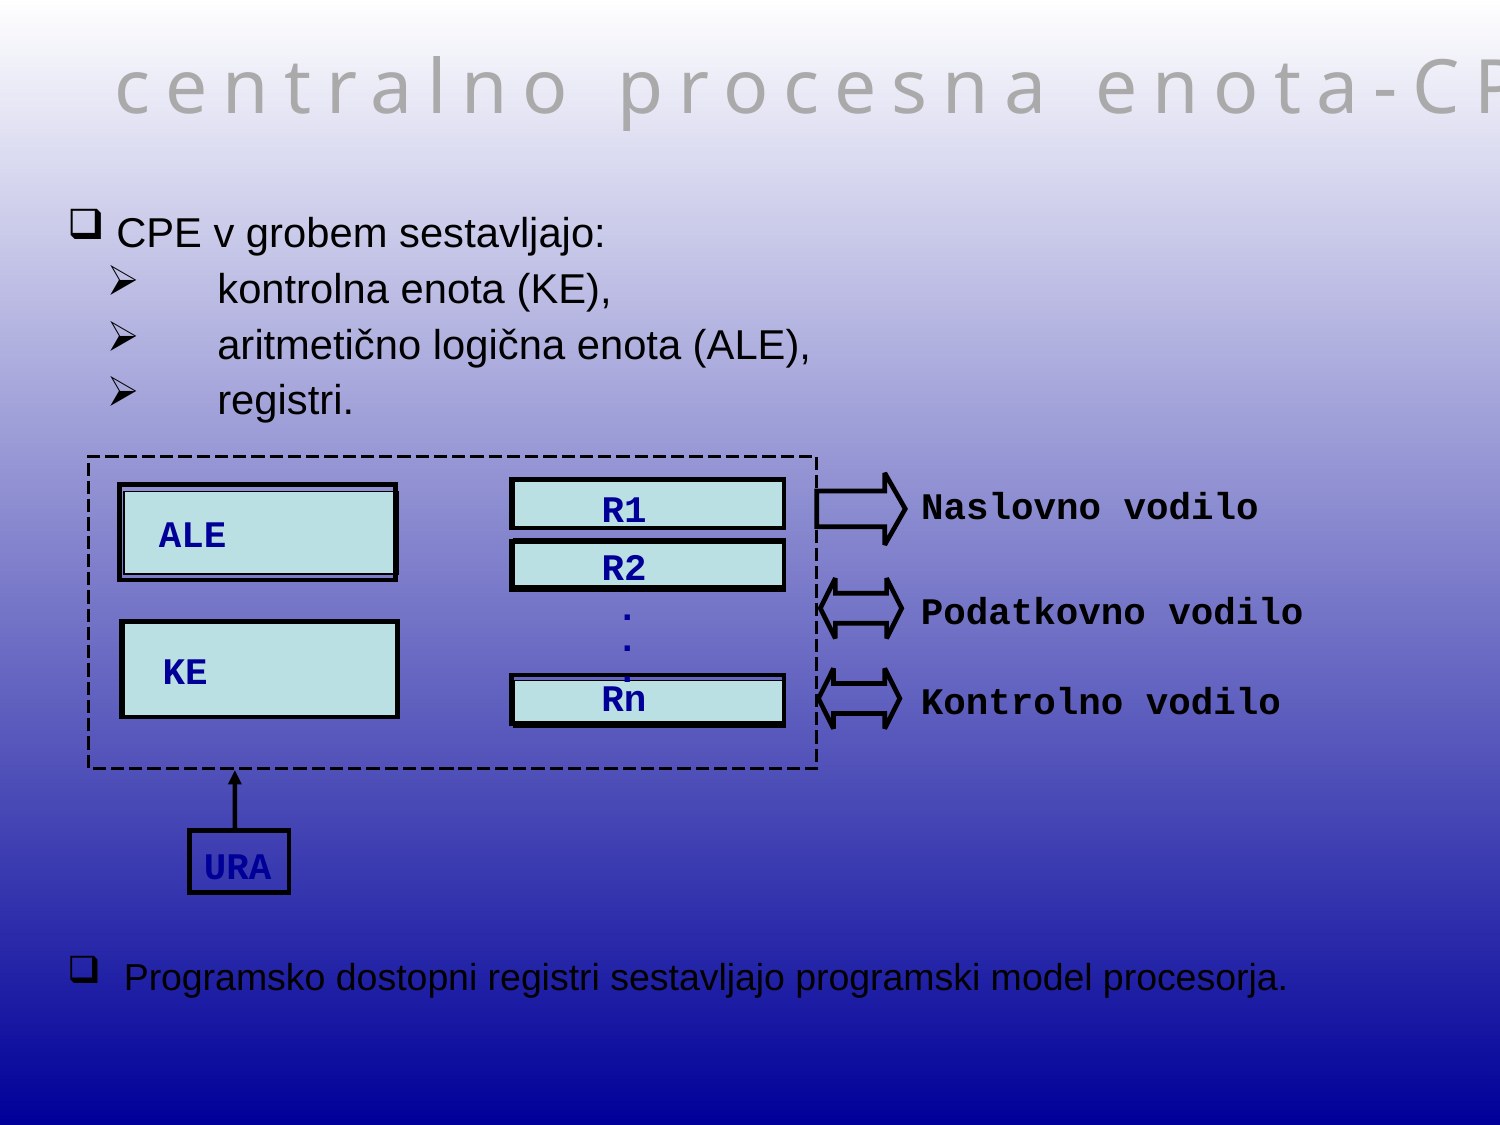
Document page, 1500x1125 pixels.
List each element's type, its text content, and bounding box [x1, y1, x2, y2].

text_box Naslovno vodilo [906, 486, 1274, 534]
text_box [123, 491, 393, 575]
text_box Rn [586, 678, 662, 726]
text_box ... [601, 587, 635, 697]
text_box R2 [586, 548, 662, 595]
text_box [514, 482, 782, 526]
text_box R1 [586, 490, 662, 537]
text_box Programsko dostopni registri sestavljajo programski model procesorja. [52, 895, 1500, 1125]
text_box [123, 624, 395, 715]
text_box KE [147, 652, 223, 699]
text_box CPE v grobem sestavljajo: kontrolna enota (KE), aritmetično logična enota (ALE), registri. [52, 212, 1500, 430]
text_box Kontrolno vodilo [906, 682, 1296, 729]
text_box [514, 544, 782, 587]
text_box URA [189, 847, 287, 894]
text_box centralno procesna enota-CPE [100, 30, 1368, 161]
text_box [662, 680, 782, 721]
text_box [514, 680, 586, 721]
text_box ALE [144, 515, 242, 562]
text_box Podatkovno vodilo [906, 592, 1318, 639]
